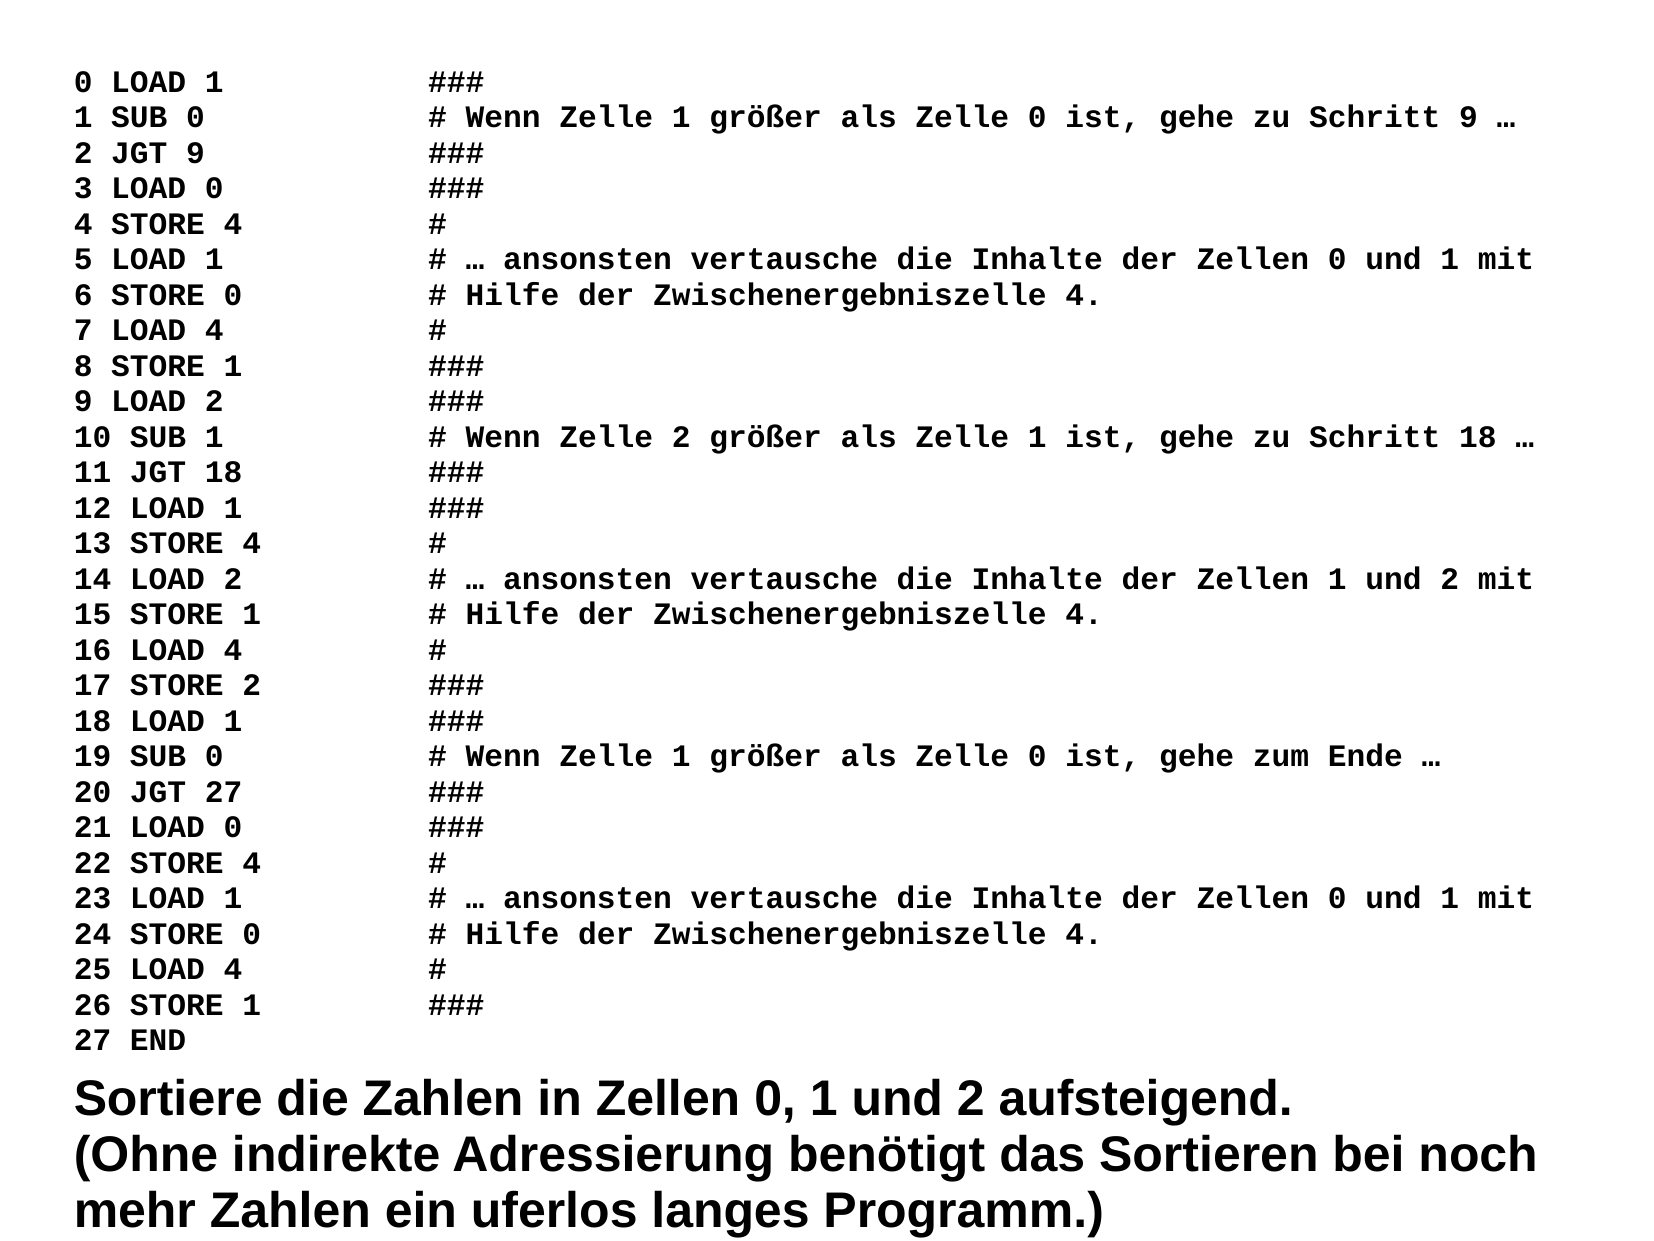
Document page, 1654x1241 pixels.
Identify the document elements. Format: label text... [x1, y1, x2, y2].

text_box ### # Wenn Zelle 1 größer als Zelle 0 ist, gehe zu Schritt 9 … ### ### # # … ansonsten vertausche die Inhalte der Zellen 0 und 1 mit # Hilfe der Zwischenergebniszelle 4. # ### ### # Wenn Zelle 2 größer als Zelle 1 ist, gehe zu Schritt 18 … ### ### # # … ansonsten vertausche die Inhalte der Zellen 1 und 2 mit # Hilfe der Zwischenergebniszelle 4. # ### ### # Wenn Zelle 1 größer als Zelle 0 ist, gehe zum Ende … ### ### # # … ansonsten vertausche die Inhalte der Zellen 0 und 1 mit # Hilfe der Zwischenergebniszelle 4. # ### [413, 59, 1625, 1041]
text_box Sortiere die Zahlen in Zellen 0, 1 und 2 aufsteigend. (Ohne indirekte Adressierung benötigt das Sortieren bei noch mehr Zahlen ein uferlos langes Programm.) [59, 1062, 1595, 1241]
text_box 0 LOAD 1 1 SUB 0 2 JGT 9 3 LOAD 0 4 STORE 4 5 LOAD 1 6 STORE 0 7 LOAD 4 8 STORE 1 9 LOAD 2 10 SUB 1 11 JGT 18 12 LOAD 1 13 STORE 4 14 LOAD 2 15 STORE 1 16 LOAD 4 17 STORE 2 18 LOAD 1 19 SUB 0 20 JGT 27 21 LOAD 0 22 STORE 4 23 LOAD 1 24 STORE 0 25 LOAD 4 26 STORE 1 27 END [59, 59, 384, 1062]
